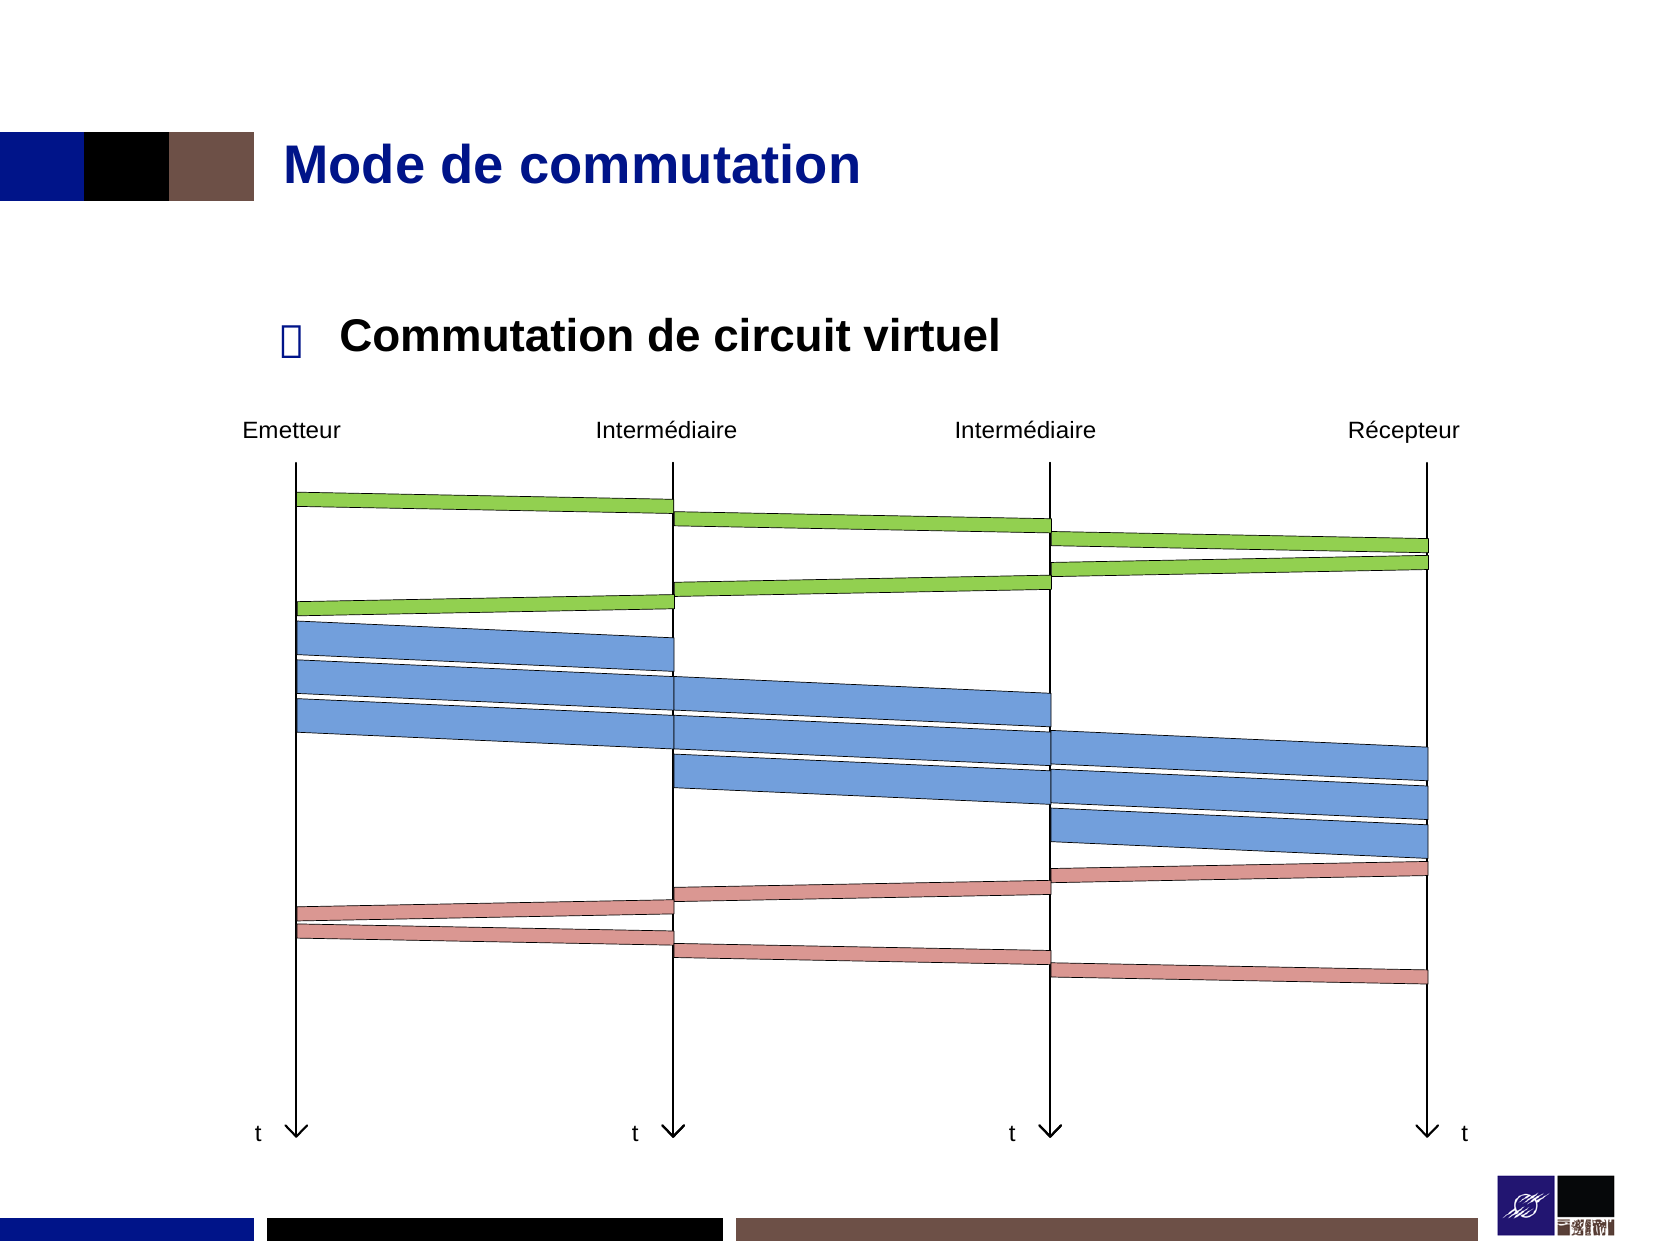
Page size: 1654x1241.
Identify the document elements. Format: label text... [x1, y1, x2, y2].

text_box t [1008, 1119, 1036, 1151]
text_box t [1461, 1119, 1488, 1151]
text_box Commutation de circuit virtuel [339, 309, 1084, 370]
text_box [0, 0, 1654, 1241]
text_box Intermédiaire [595, 417, 749, 448]
picture [1490, 1168, 1621, 1241]
text_box Emetteur [242, 417, 349, 448]
text_box Intermédiaire [954, 417, 1108, 448]
text_box t [631, 1119, 659, 1151]
text_box  [277, 309, 328, 370]
text_box t [254, 1119, 282, 1151]
text_box Mode de commutation [283, 134, 936, 206]
text_box Récepteur [1347, 417, 1470, 448]
